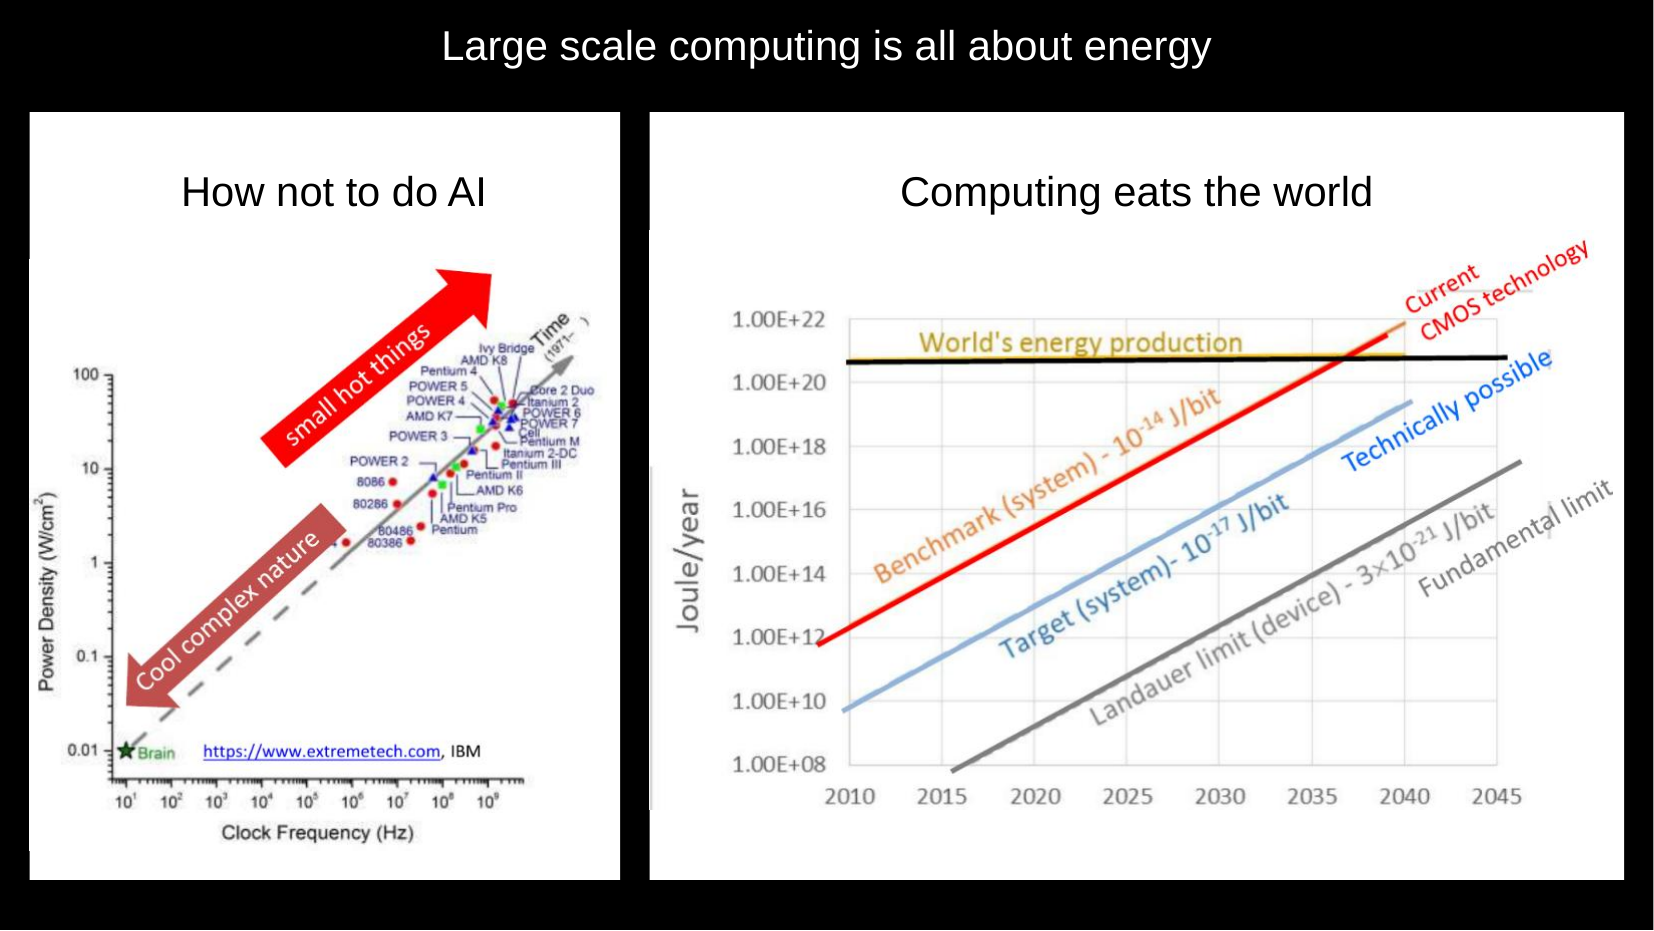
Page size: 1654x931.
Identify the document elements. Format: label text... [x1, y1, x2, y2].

picture [649, 230, 1613, 810]
text_box How not to do AI [166, 161, 503, 223]
text_box Computing eats the world [885, 161, 1389, 223]
text_box [29, 112, 621, 880]
text_box [649, 112, 1625, 880]
picture [29, 259, 609, 851]
text_box Large scale computing is all about energy [426, 15, 1228, 77]
